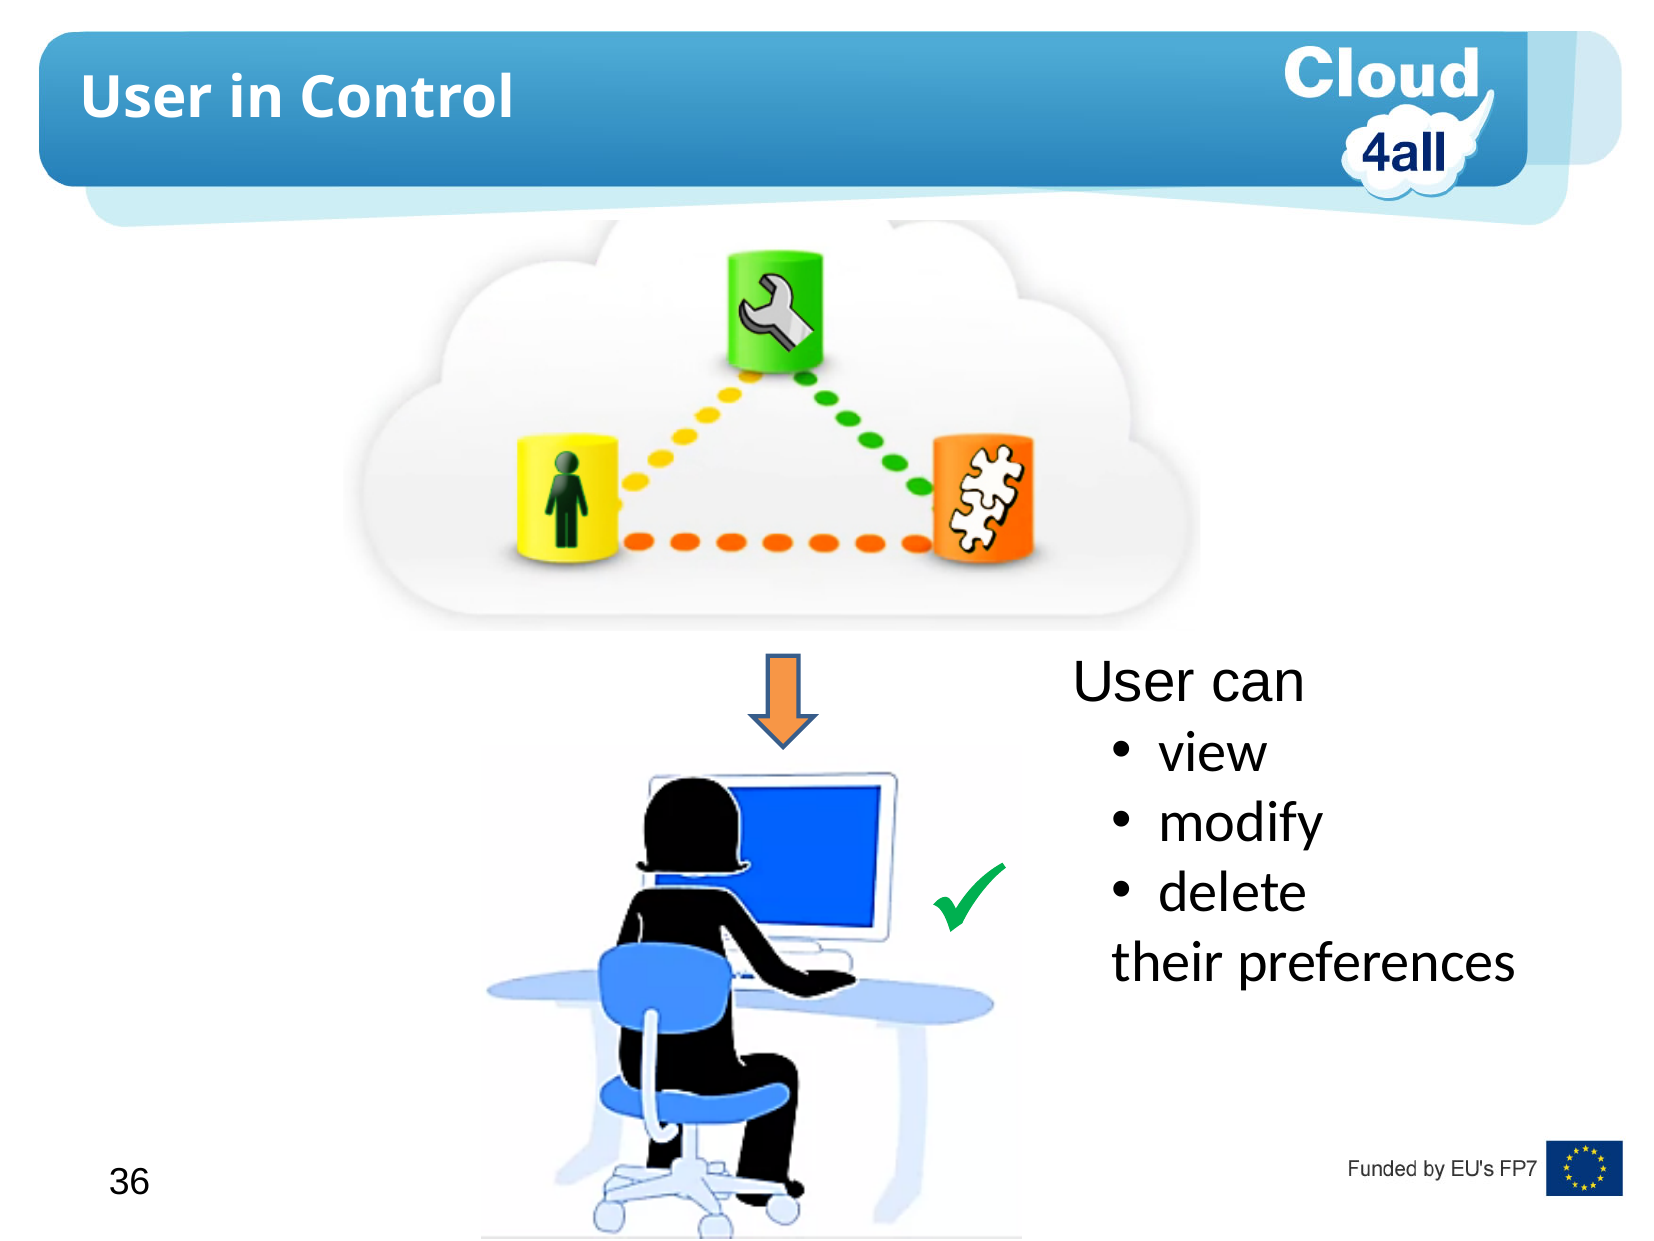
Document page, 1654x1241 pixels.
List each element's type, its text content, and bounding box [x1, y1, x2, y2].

text_box [752, 655, 814, 747]
text_box <number> [58, 1149, 334, 1216]
text_box  [904, 829, 985, 974]
title User in Control [64, 51, 1269, 163]
picture [0, 0, 1654, 1241]
text_box User can view modify delete their preferences [1021, 635, 1609, 1001]
